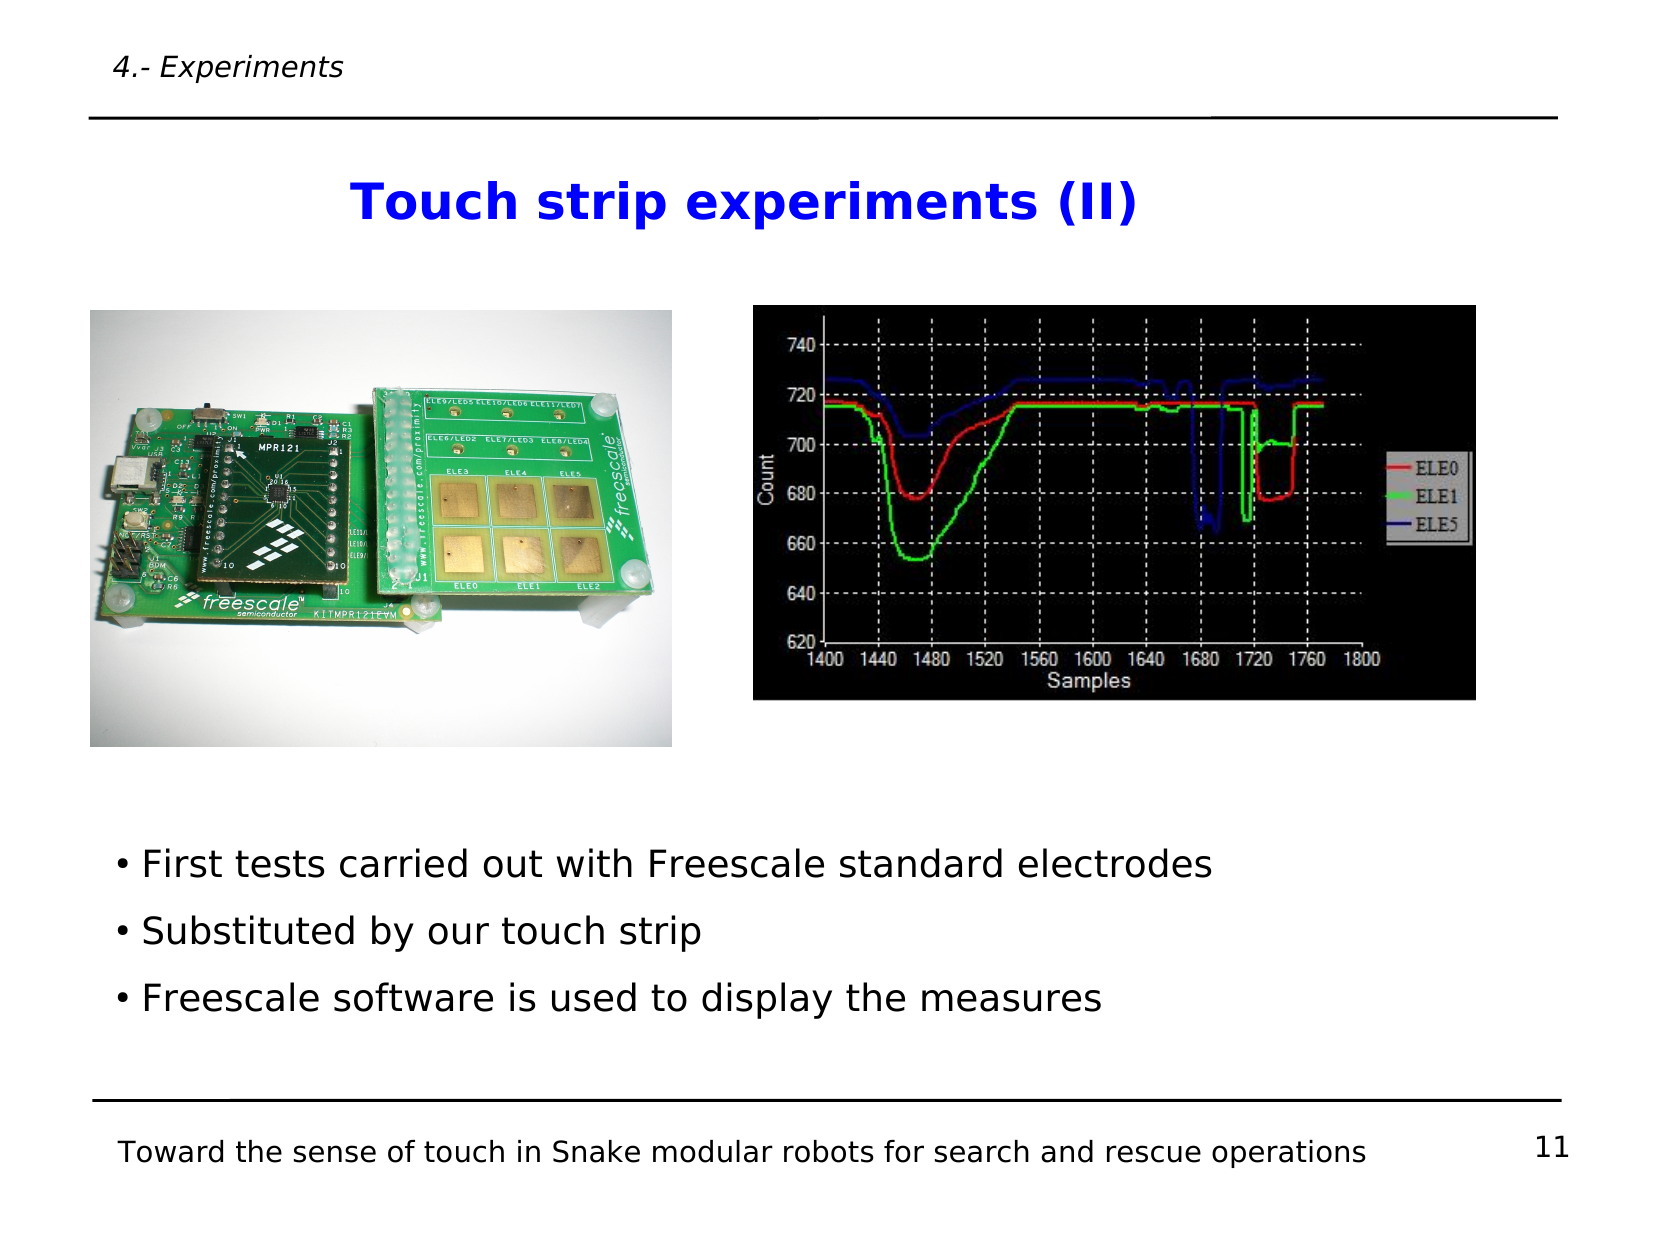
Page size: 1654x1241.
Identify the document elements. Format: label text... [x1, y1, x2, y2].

picture [753, 305, 1476, 702]
text_box Touch strip experiments (II) [335, 165, 1155, 239]
text_box First tests carried out with Freescale standard electrodes Substituted by our touch strip Freescale software is used to display the measures [101, 835, 1494, 1046]
picture [90, 310, 672, 747]
text_box Toward the sense of touch in Snake modular robots for search and rescue operations [103, 1127, 1384, 1177]
text_box 4.- Experiments [97, 42, 360, 93]
